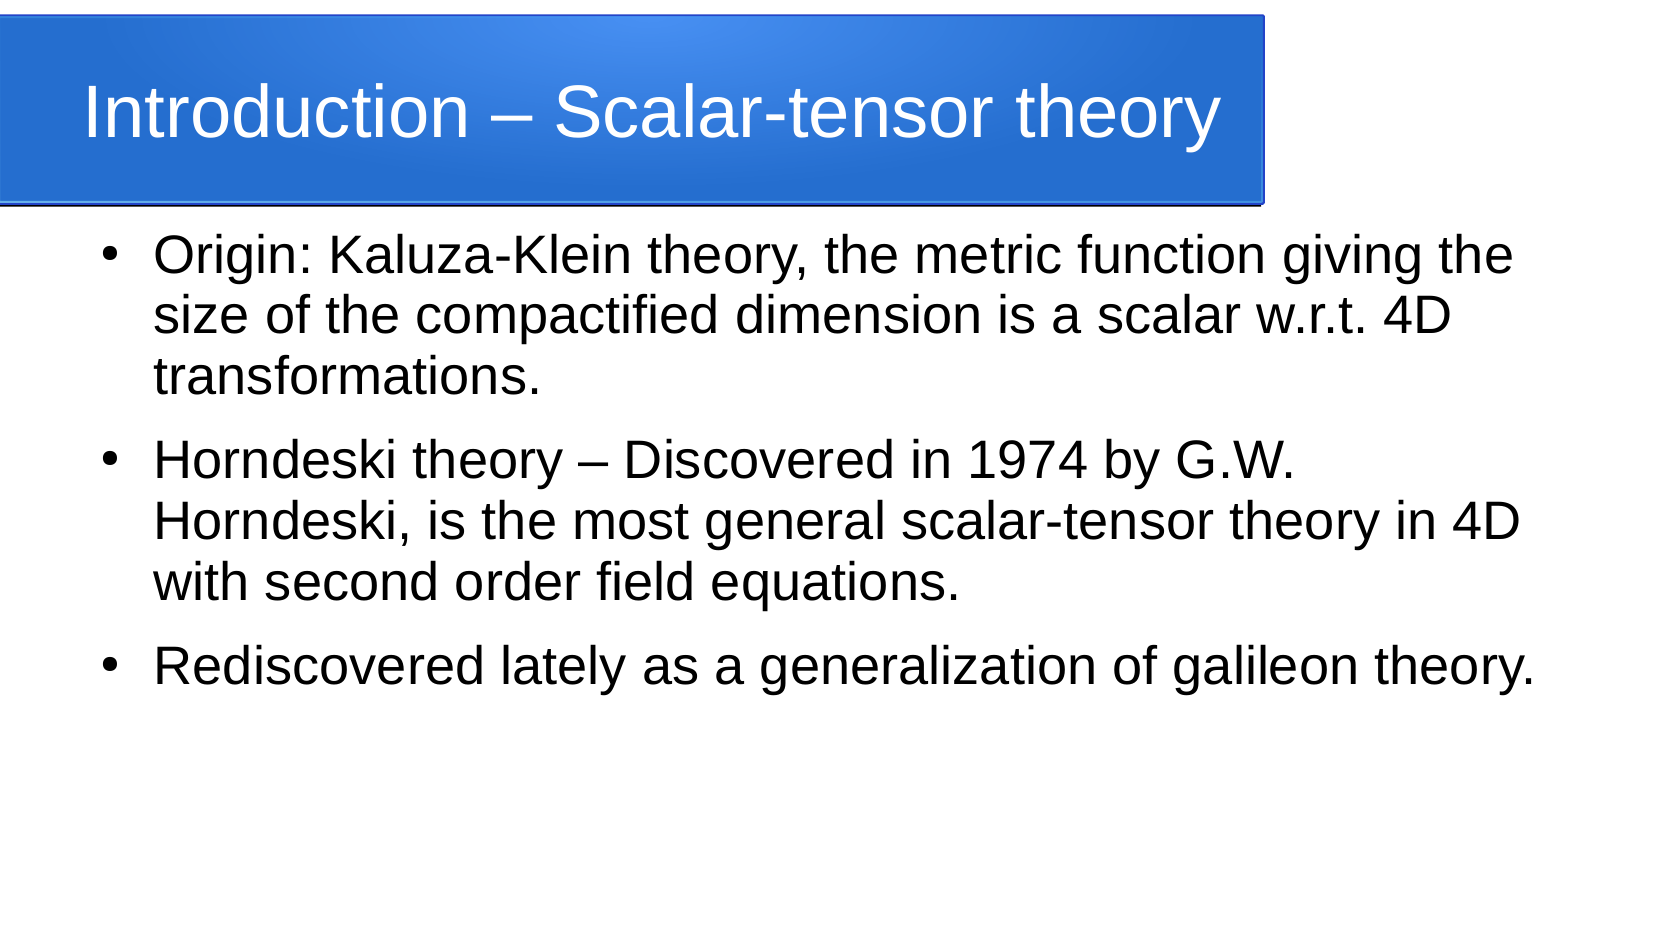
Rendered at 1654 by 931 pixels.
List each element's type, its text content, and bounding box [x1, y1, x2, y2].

title Introduction – Scalar-tensor theory [82, 35, 1235, 189]
list Origin: Kaluza-Klein theory, the metric function giving the size of the compactified dimension is a scalar w.r.t. 4D transformations. Horndeski theory – Discovered in 1974 by G.W. Horndeski, is the most general scalar-tensor theory in 4D with second order field equations. Rediscovered lately as a generalization of galileon theory. [82, 224, 1571, 764]
